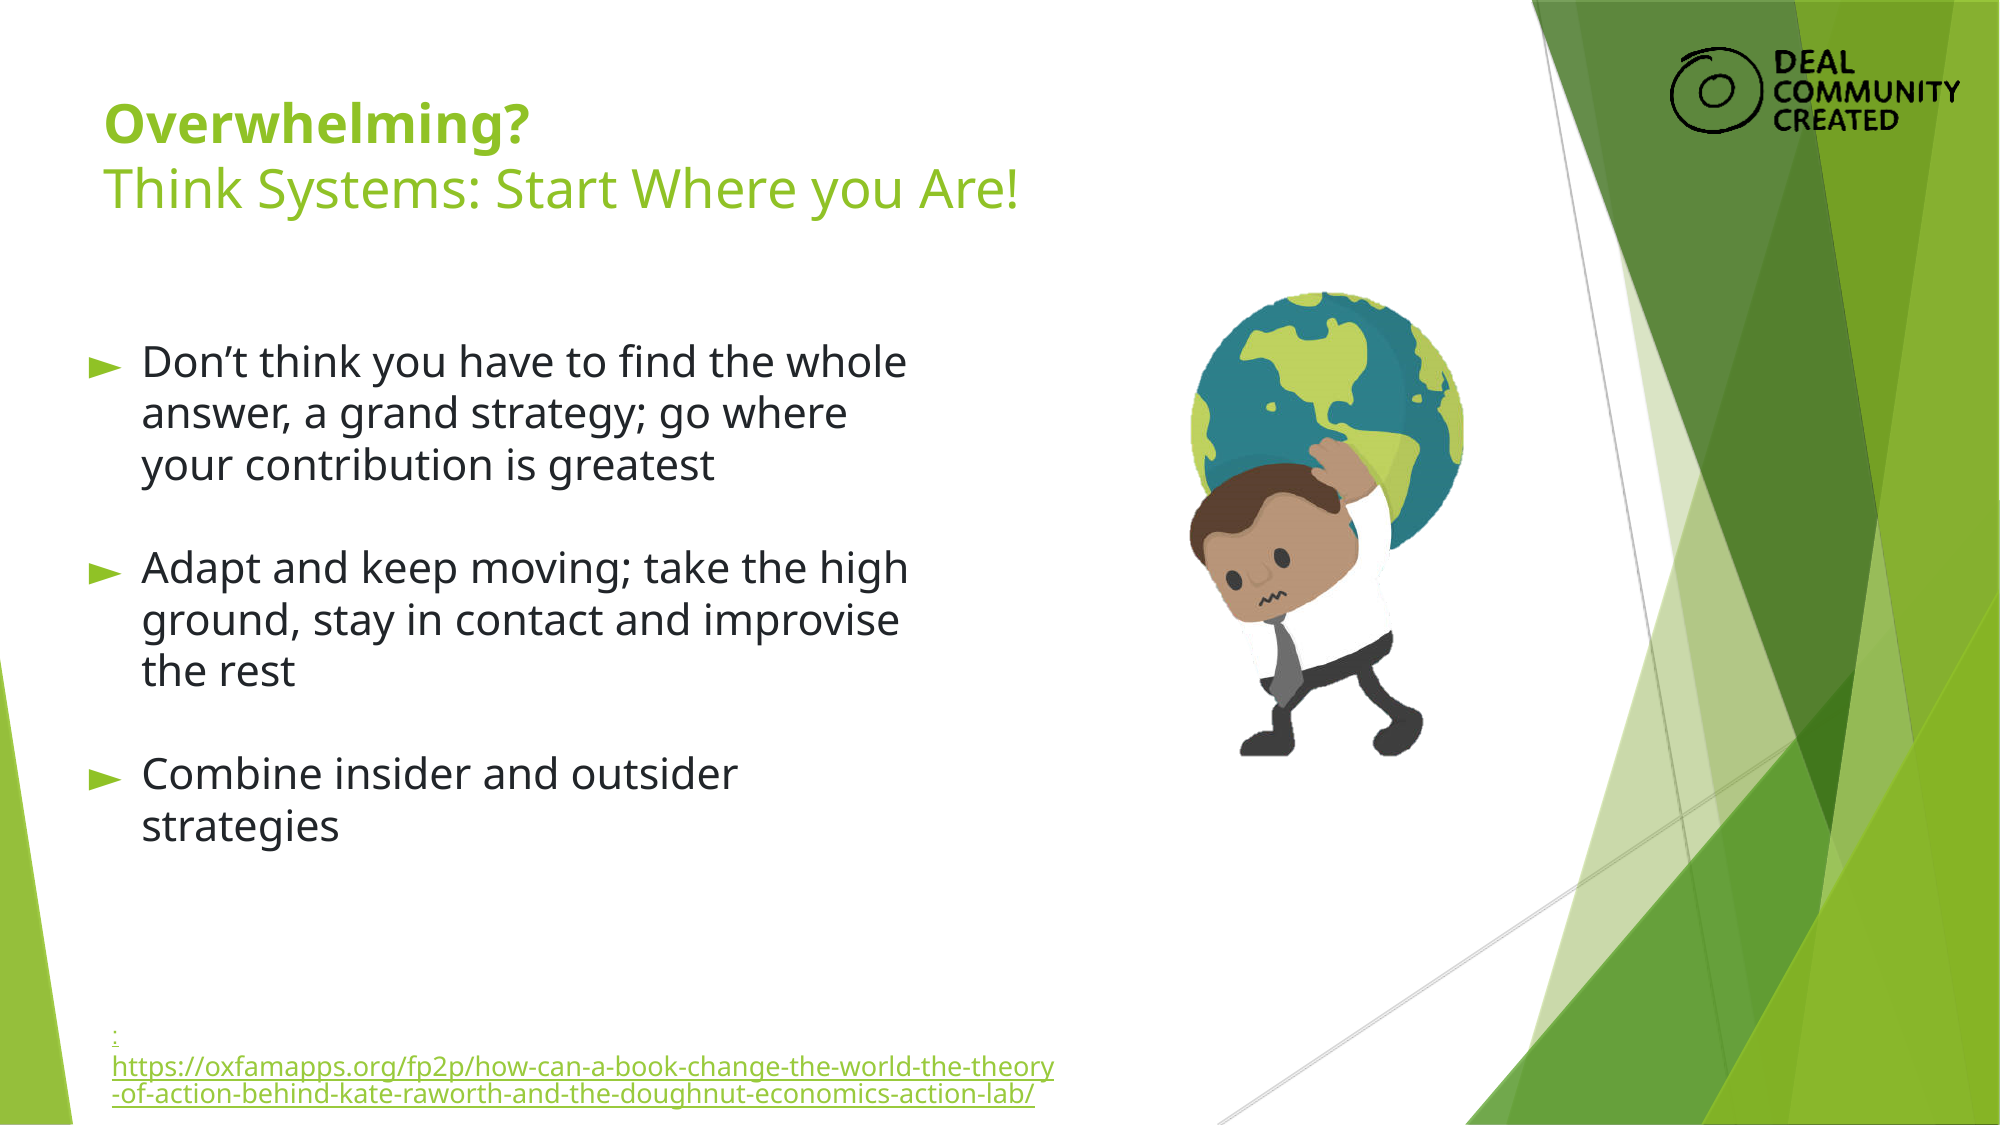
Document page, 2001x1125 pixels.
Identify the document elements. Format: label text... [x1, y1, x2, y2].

text_box Overwhelming? Think Systems: Start Where you Are! [88, 81, 1621, 231]
text_box Don’t think you have to find the whole answer, a grand strategy; go where your contribution is greatest Adapt and keep moving; take the high ground, stay in contact and improvise the rest Combine insider and outsider strategies [73, 326, 950, 863]
text_box :https://oxfamapps.org/fp2p/how-can-a-book-change-the-world-the-theory-of-action-behind-kate-raworth-and-the-doughnut-economics-action-lab/ [96, 1004, 1076, 1102]
picture [1106, 254, 1516, 813]
picture [1670, 47, 1960, 134]
